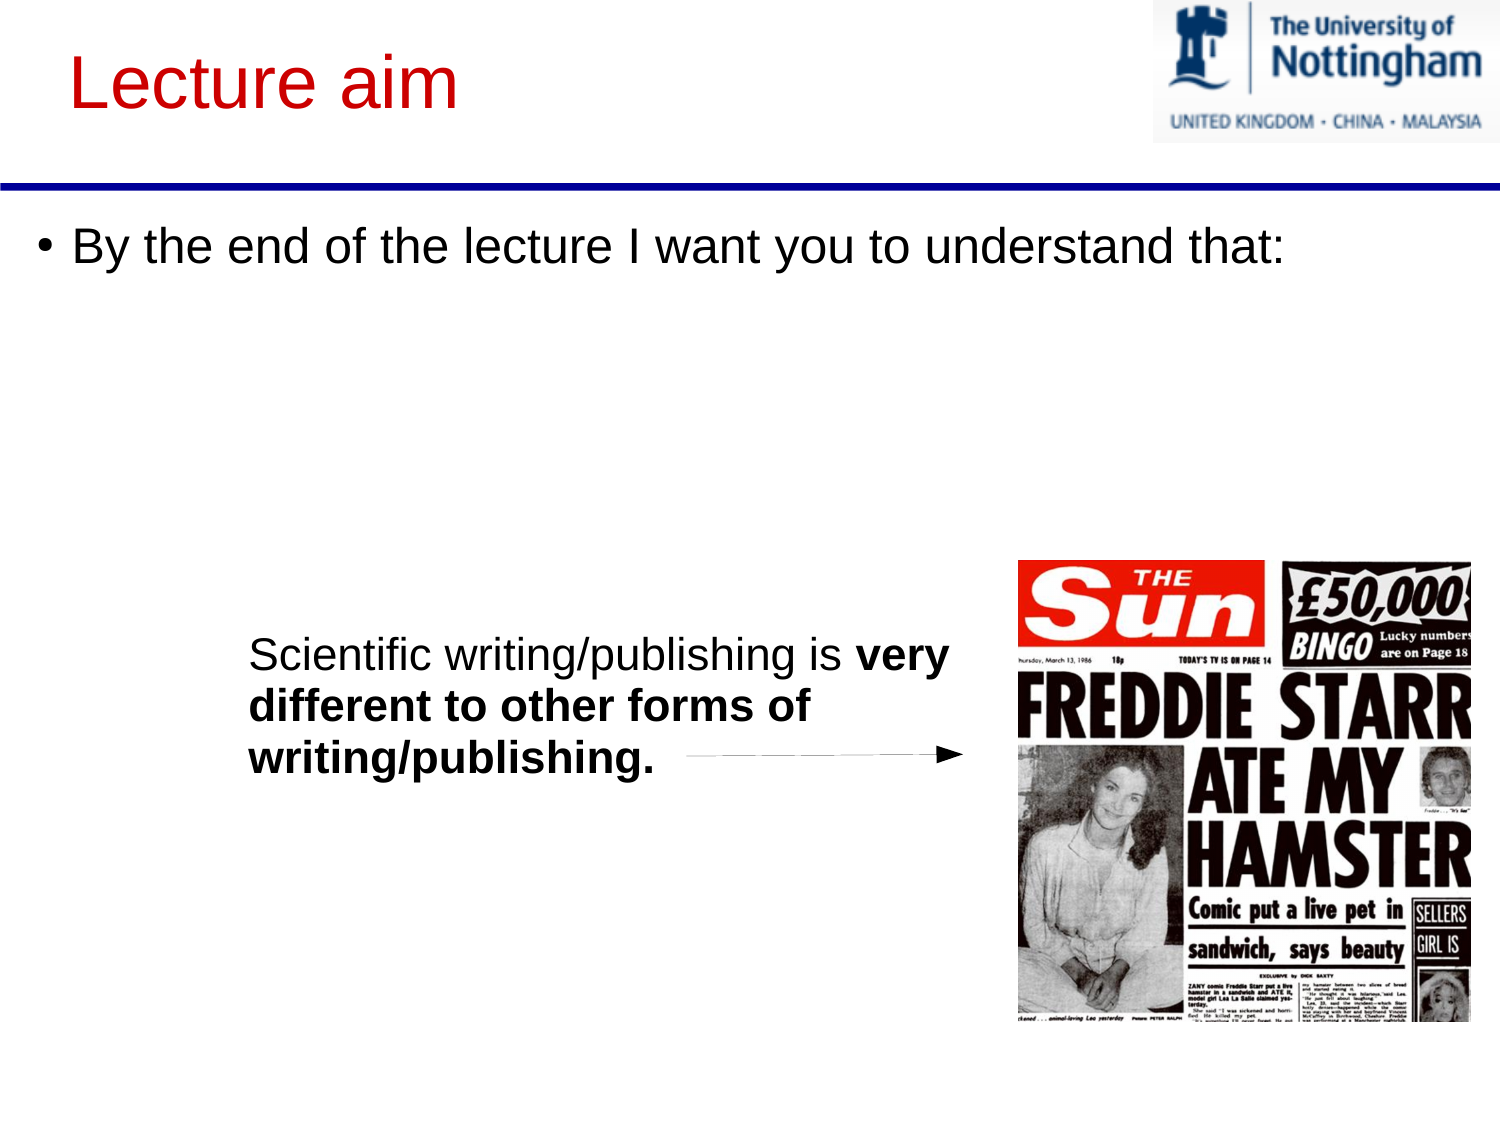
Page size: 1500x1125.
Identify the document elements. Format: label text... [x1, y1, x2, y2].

picture [1153, 0, 1500, 143]
text_box Scientific writing/publishing is very different to other forms of writing/publishing. [198, 621, 1007, 791]
text_box Lecture aim [53, 33, 947, 133]
picture [1018, 560, 1471, 1023]
text_box By the end of the lecture I want you to understand that: [21, 211, 1440, 539]
